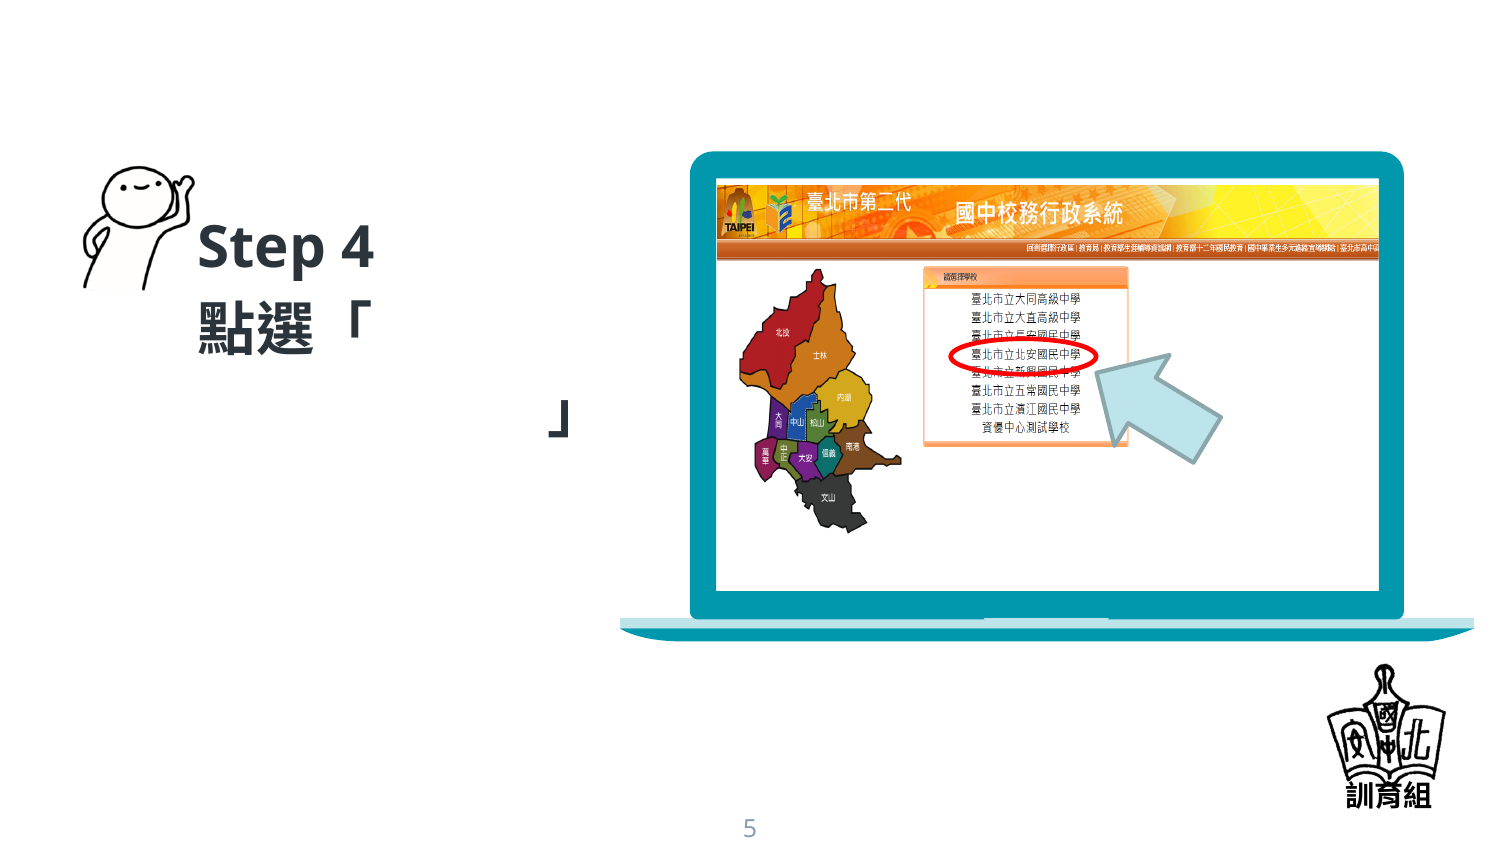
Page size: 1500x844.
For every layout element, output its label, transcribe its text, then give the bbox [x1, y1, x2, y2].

picture [717, 185, 1378, 591]
text_box [620, 151, 1475, 642]
picture [1317, 658, 1461, 790]
list Step 4 點選「臺北市立 北安國民中學」 [183, 148, 681, 505]
picture [66, 151, 198, 306]
text_box 訓育組 [1330, 770, 1461, 821]
text_box 5 [705, 797, 796, 844]
